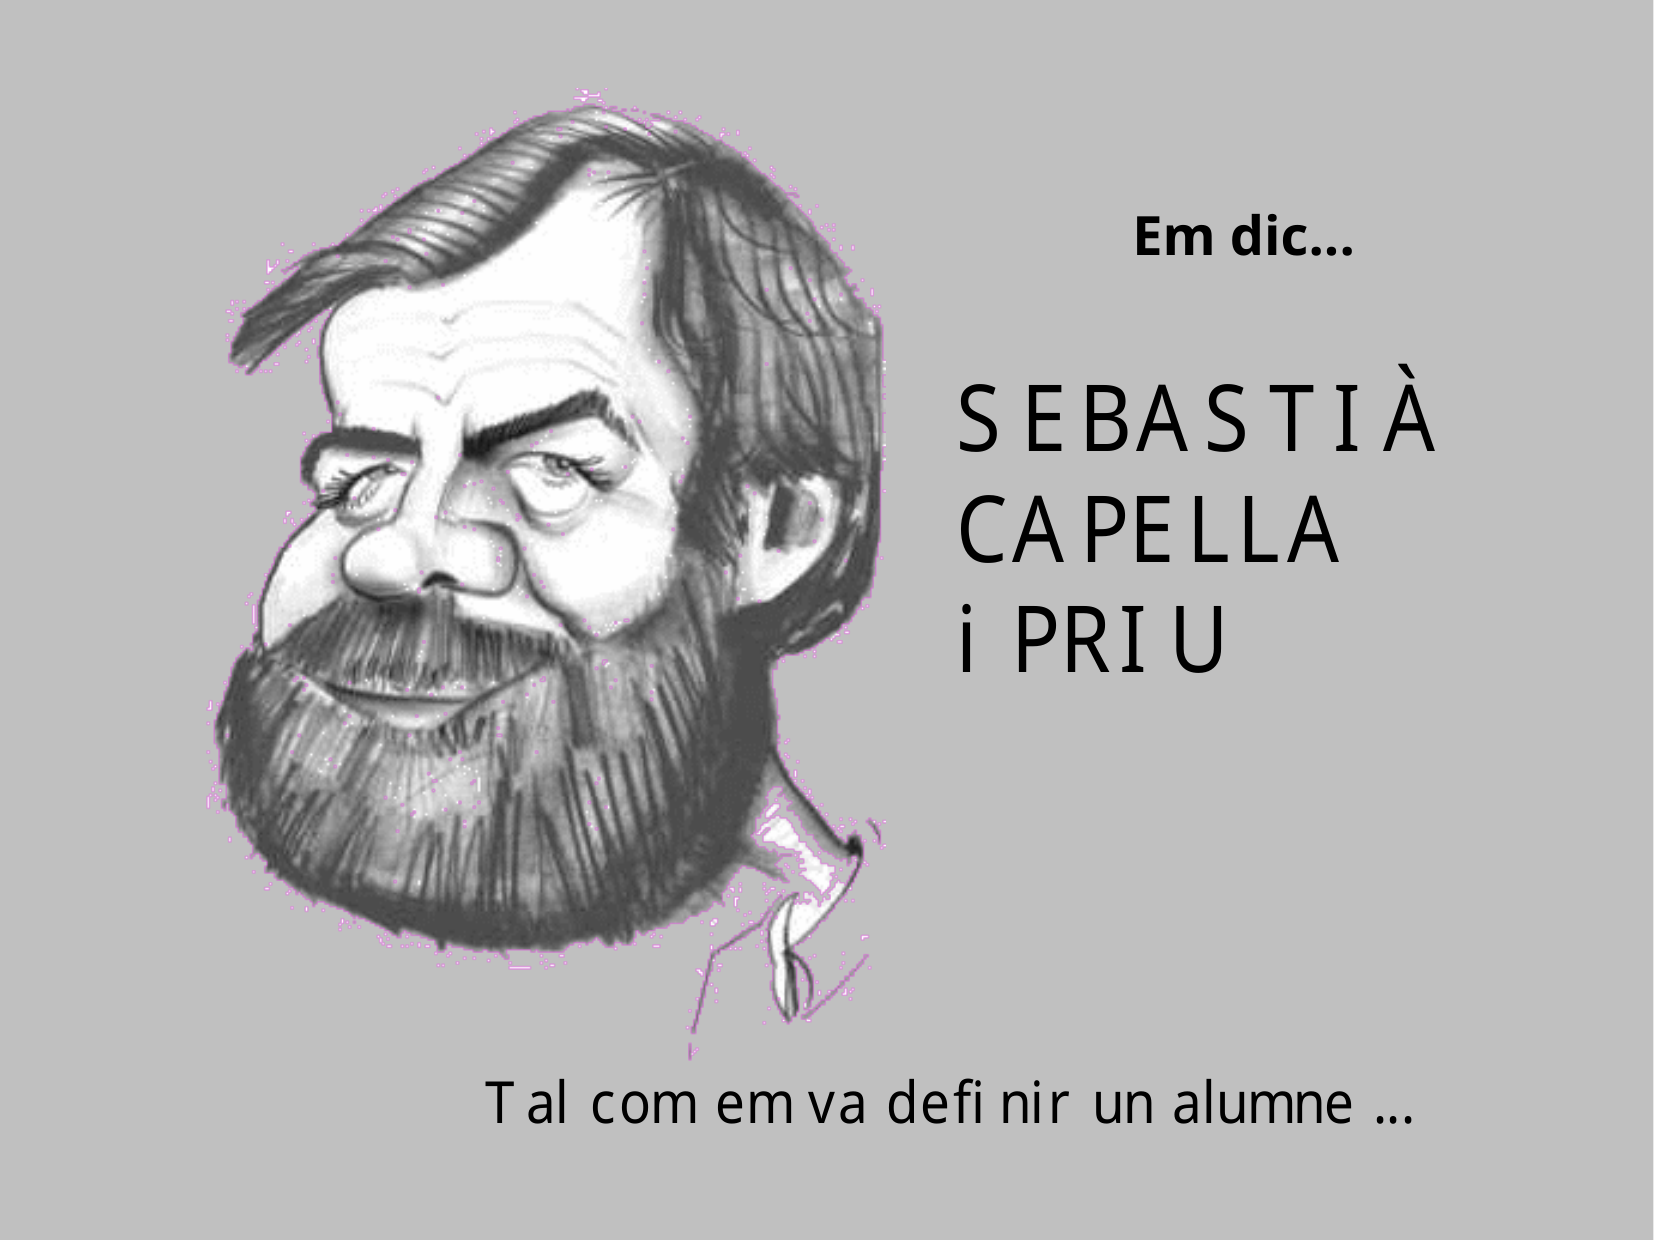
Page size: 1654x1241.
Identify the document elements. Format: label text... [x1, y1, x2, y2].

text_box Em dic... [1117, 177, 1393, 279]
picture [167, 88, 1654, 1152]
